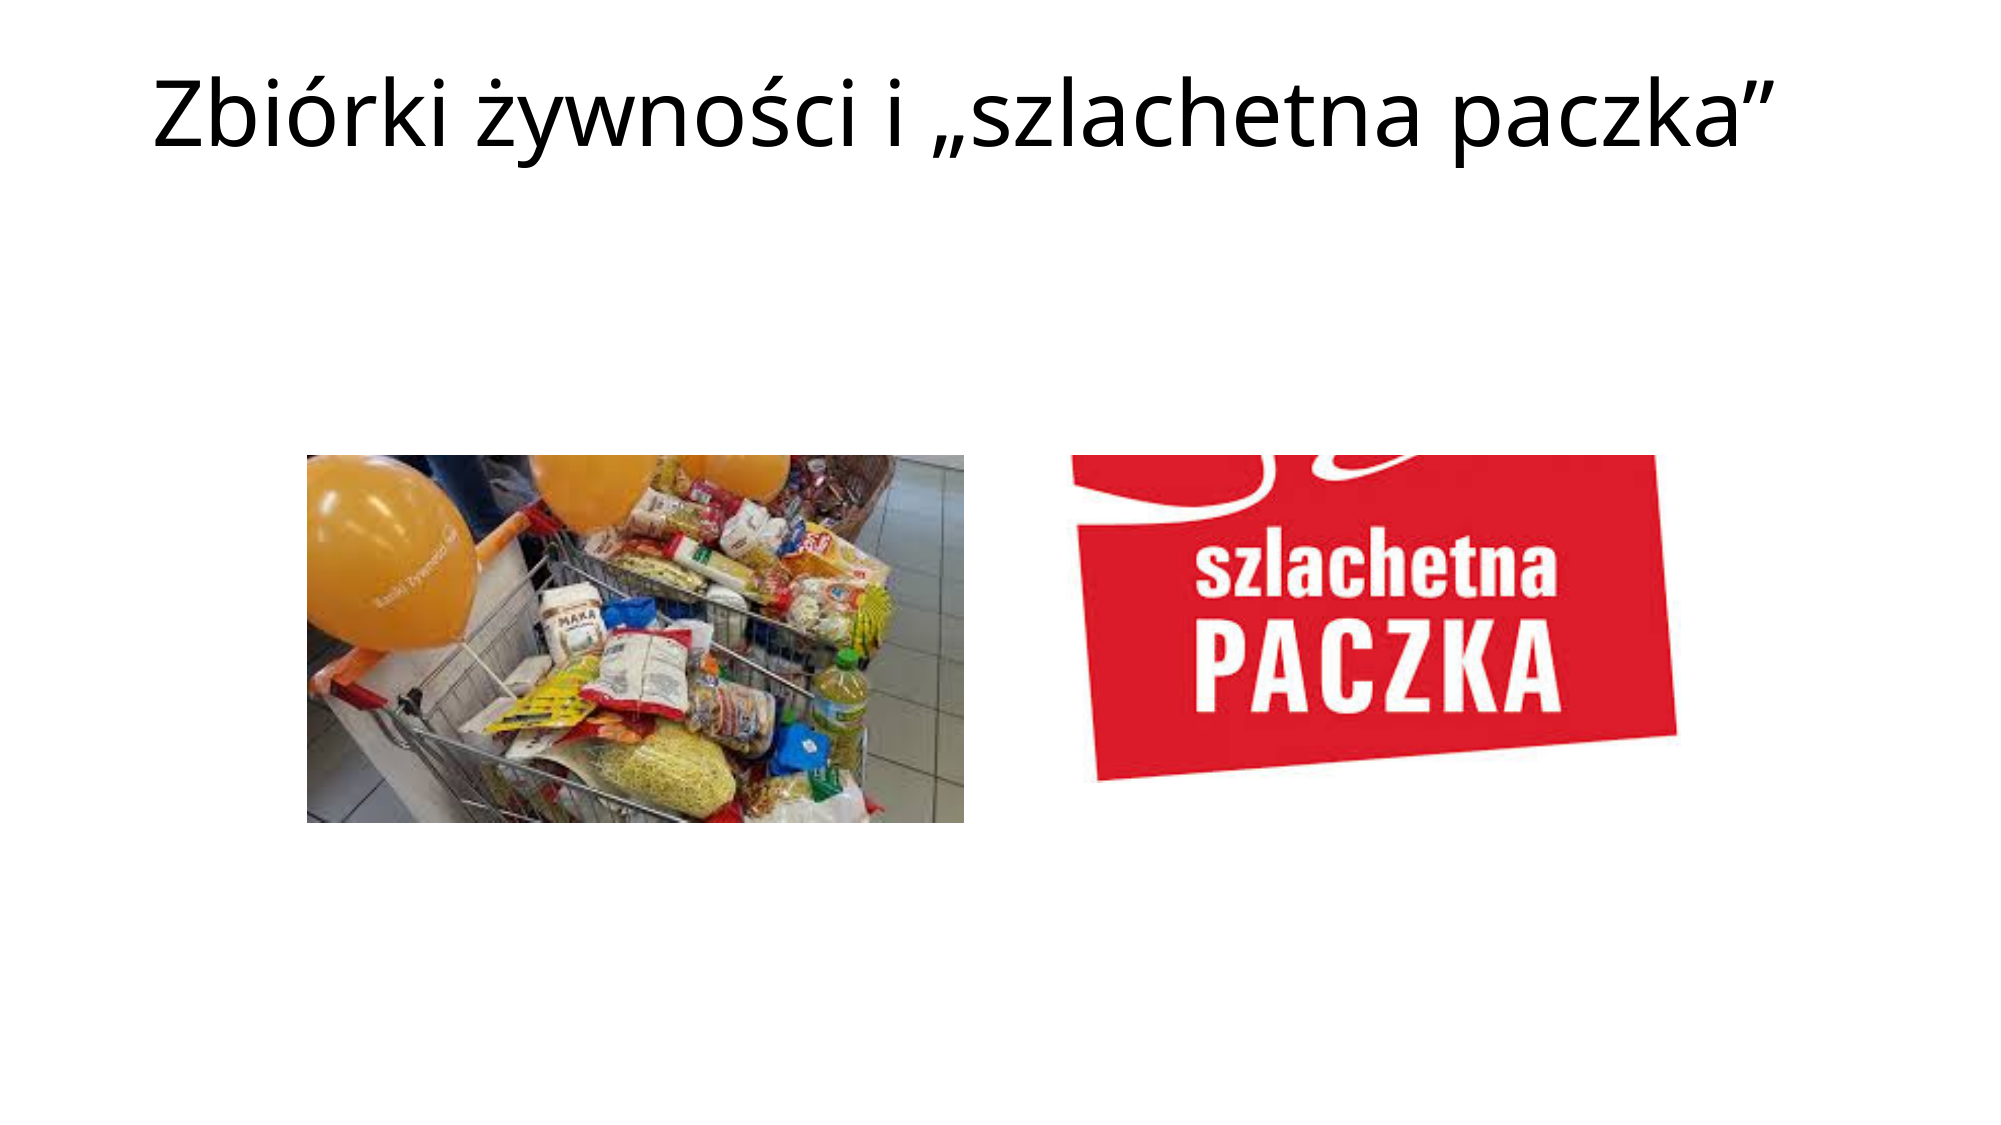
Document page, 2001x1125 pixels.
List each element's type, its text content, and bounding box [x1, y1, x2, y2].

title Zbiórki żywności i „szlachetna paczka” [137, 59, 1863, 278]
picture [307, 455, 964, 823]
picture [1051, 455, 1681, 783]
